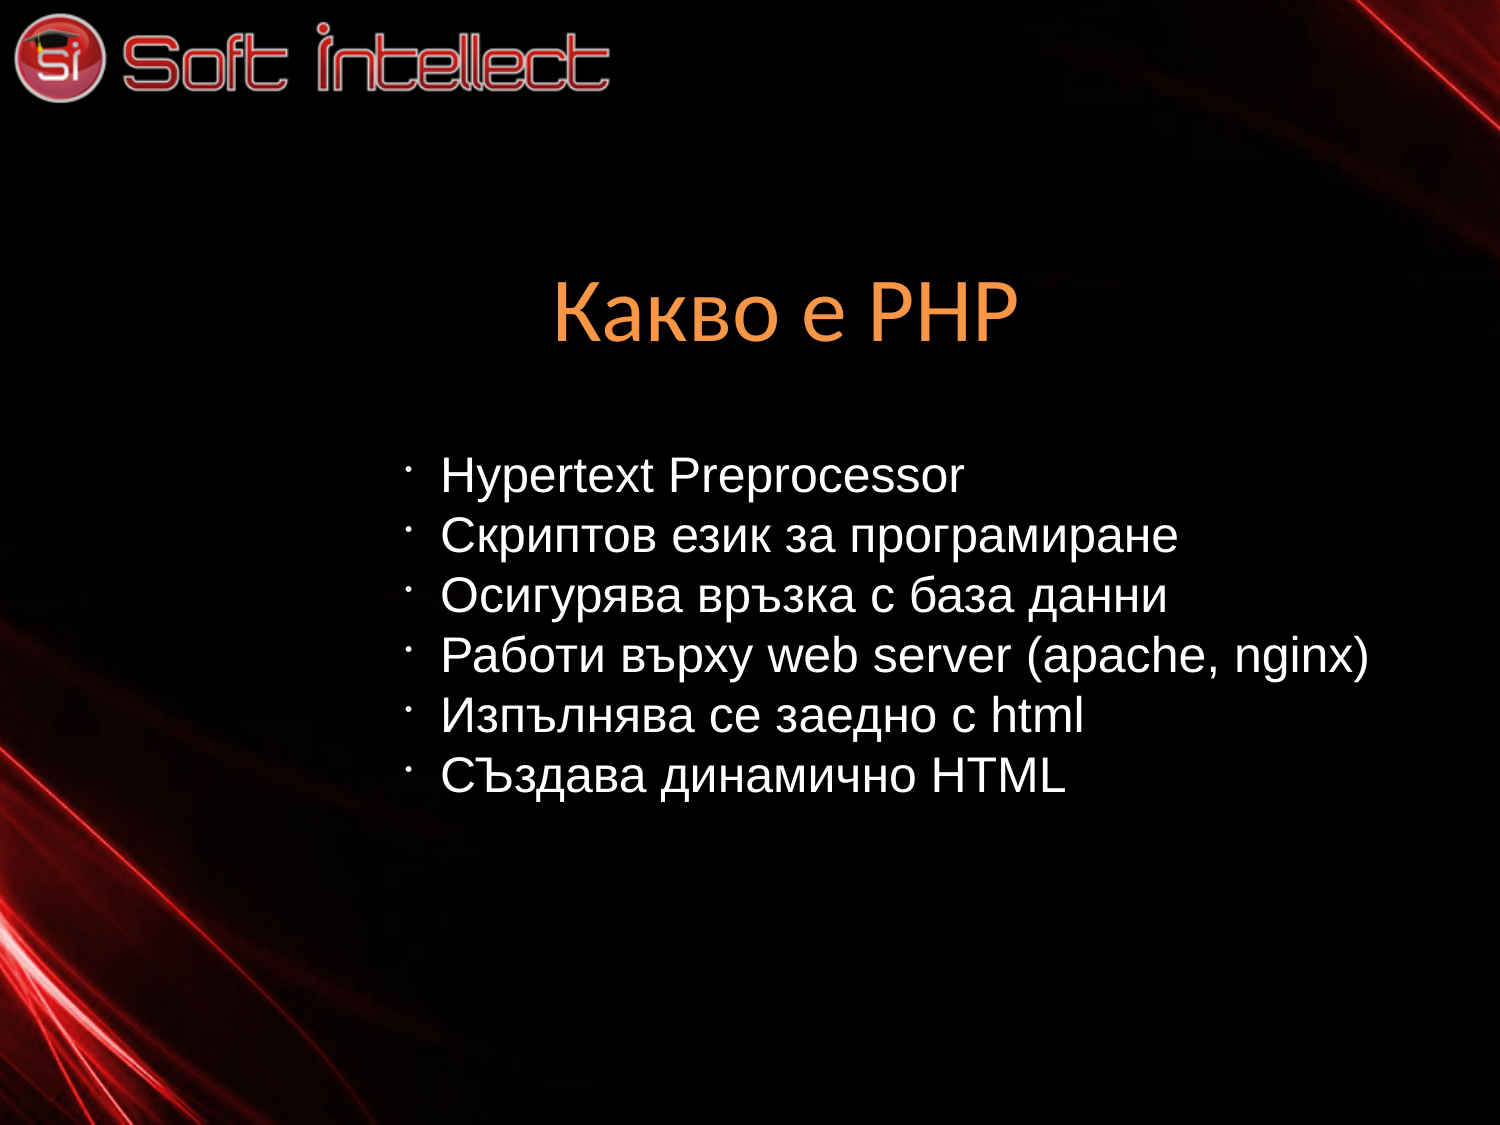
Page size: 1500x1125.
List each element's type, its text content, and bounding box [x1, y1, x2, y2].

text_box Hypertext Preprocessor Скриптов език за програмиране Осигурява връзка с база данни Работи върху web server (apache, nginx) Изпълнява се заедно с html СЪздава динамично HTML [390, 435, 1396, 1125]
text_box Какво е PHP [149, 184, 1424, 426]
picture [0, 0, 1500, 1125]
